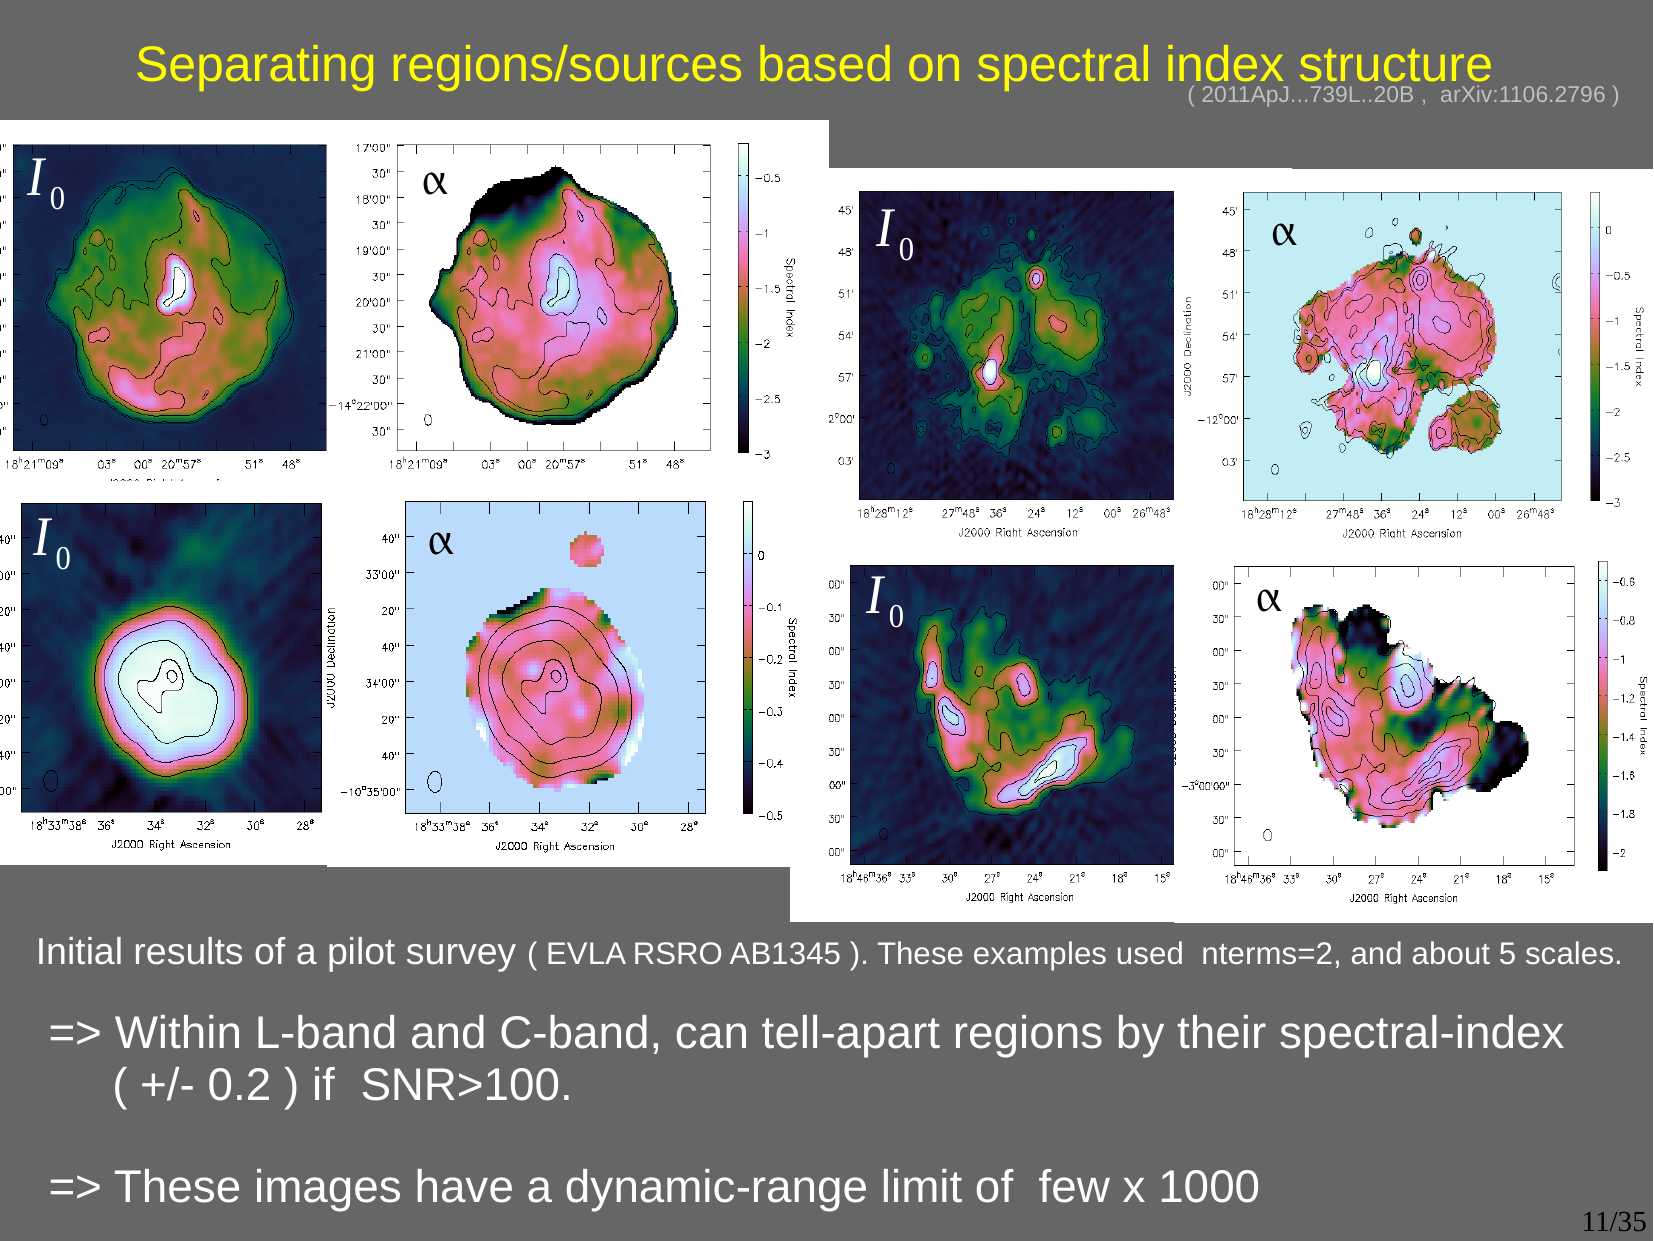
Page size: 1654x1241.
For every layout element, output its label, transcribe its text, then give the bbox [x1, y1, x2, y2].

chart [860, 197, 926, 268]
chart [416, 513, 472, 576]
title Separating regions/sources based on spectral index structure [43, 21, 1600, 106]
chart [17, 506, 82, 577]
text_box ( 2011ApJ...739L..20B , arXiv:1106.2796 ) [1172, 73, 1653, 145]
chart [11, 146, 76, 217]
chart [410, 153, 466, 216]
chart [850, 564, 915, 635]
chart [1244, 569, 1300, 632]
chart [1259, 204, 1316, 267]
text_box Initial results of a pilot survey ( EVLA RSRO AB1345 ). These examples used nterms=2, and about 5 scales. => Within L-band and C-band, can tell-apart regions by their spectral-index ( +/- 0.2 ) if SNR>100. => These images have a dynamic-range limit of few x 1000 [21, 923, 1648, 1220]
picture [0, 120, 1653, 923]
